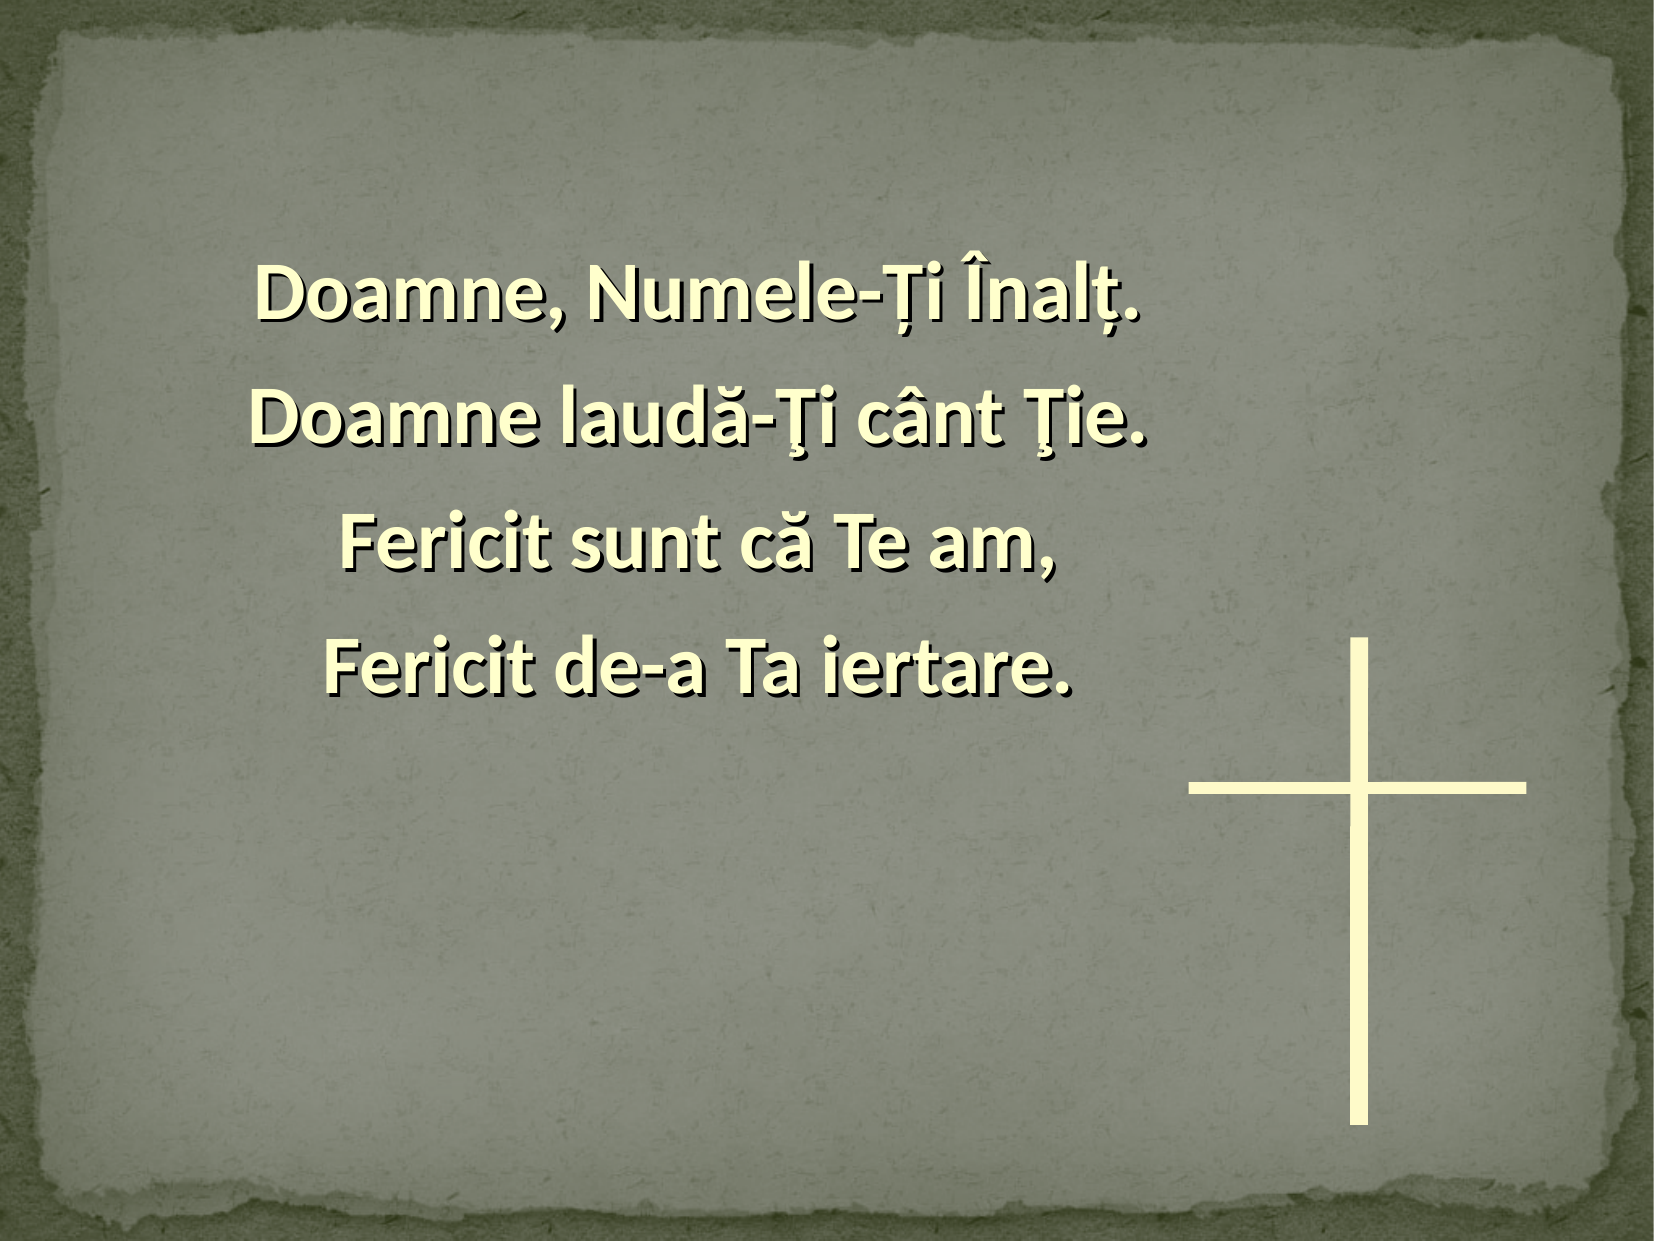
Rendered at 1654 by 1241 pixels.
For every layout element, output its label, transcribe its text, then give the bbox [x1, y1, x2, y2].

picture [0, 0, 1654, 1241]
text_box Doamne, Numele-Ţi Înalţ. Doamne laudă-Ţi cânt Ţie. Fericit sunt că Te am, Fericit de-a Ta iertare. [82, 207, 1315, 781]
